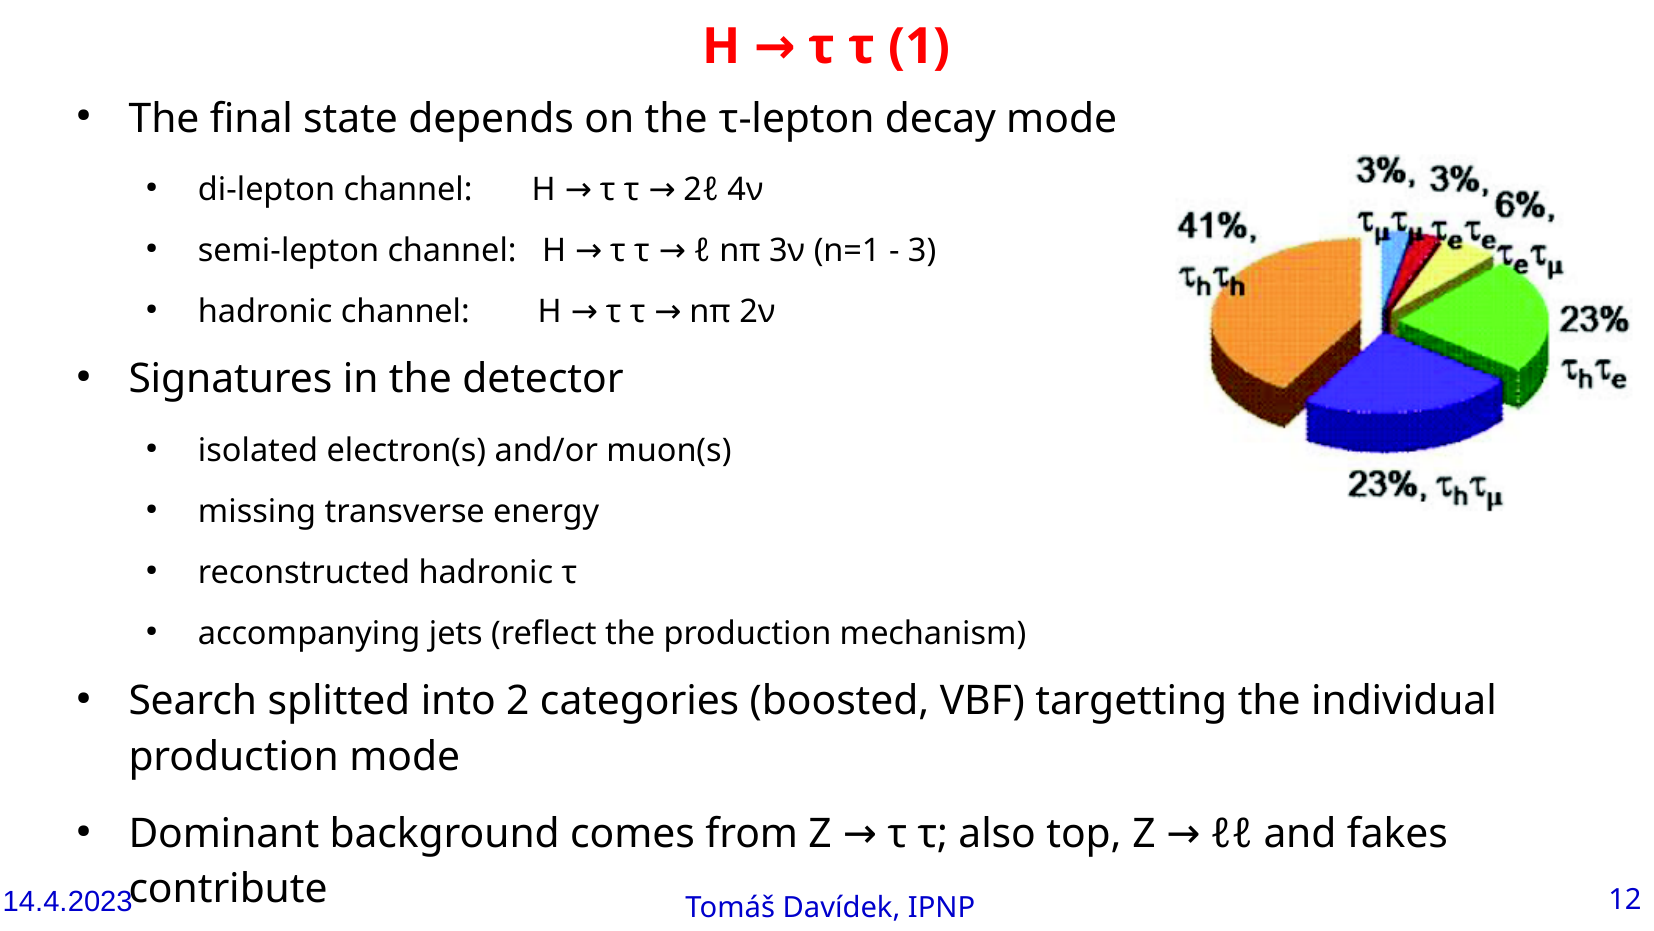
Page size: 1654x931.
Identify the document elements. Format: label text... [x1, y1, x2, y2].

picture [1168, 153, 1642, 530]
list The final state depends on the τ-lepton decay mode di-lepton channel: H → τ τ → 2ℓ 4ν semi-lepton channel: H → τ τ → ℓ nπ 3ν (n=1 - 3) hadronic channel: H → τ τ → nπ 2ν Signatures in the detector isolated electron(s) and/or muon(s) missing transverse energy reconstructed hadronic τ accompanying jets (reflect the production mechanism) Search splitted into 2 categories (boosted, VBF) targetting the individual production mode Dominant background comes from Z → τ τ; also top, Z → ℓℓ and fakes contribute [59, 88, 1595, 916]
title H → τ τ (1) [82, 0, 1571, 88]
